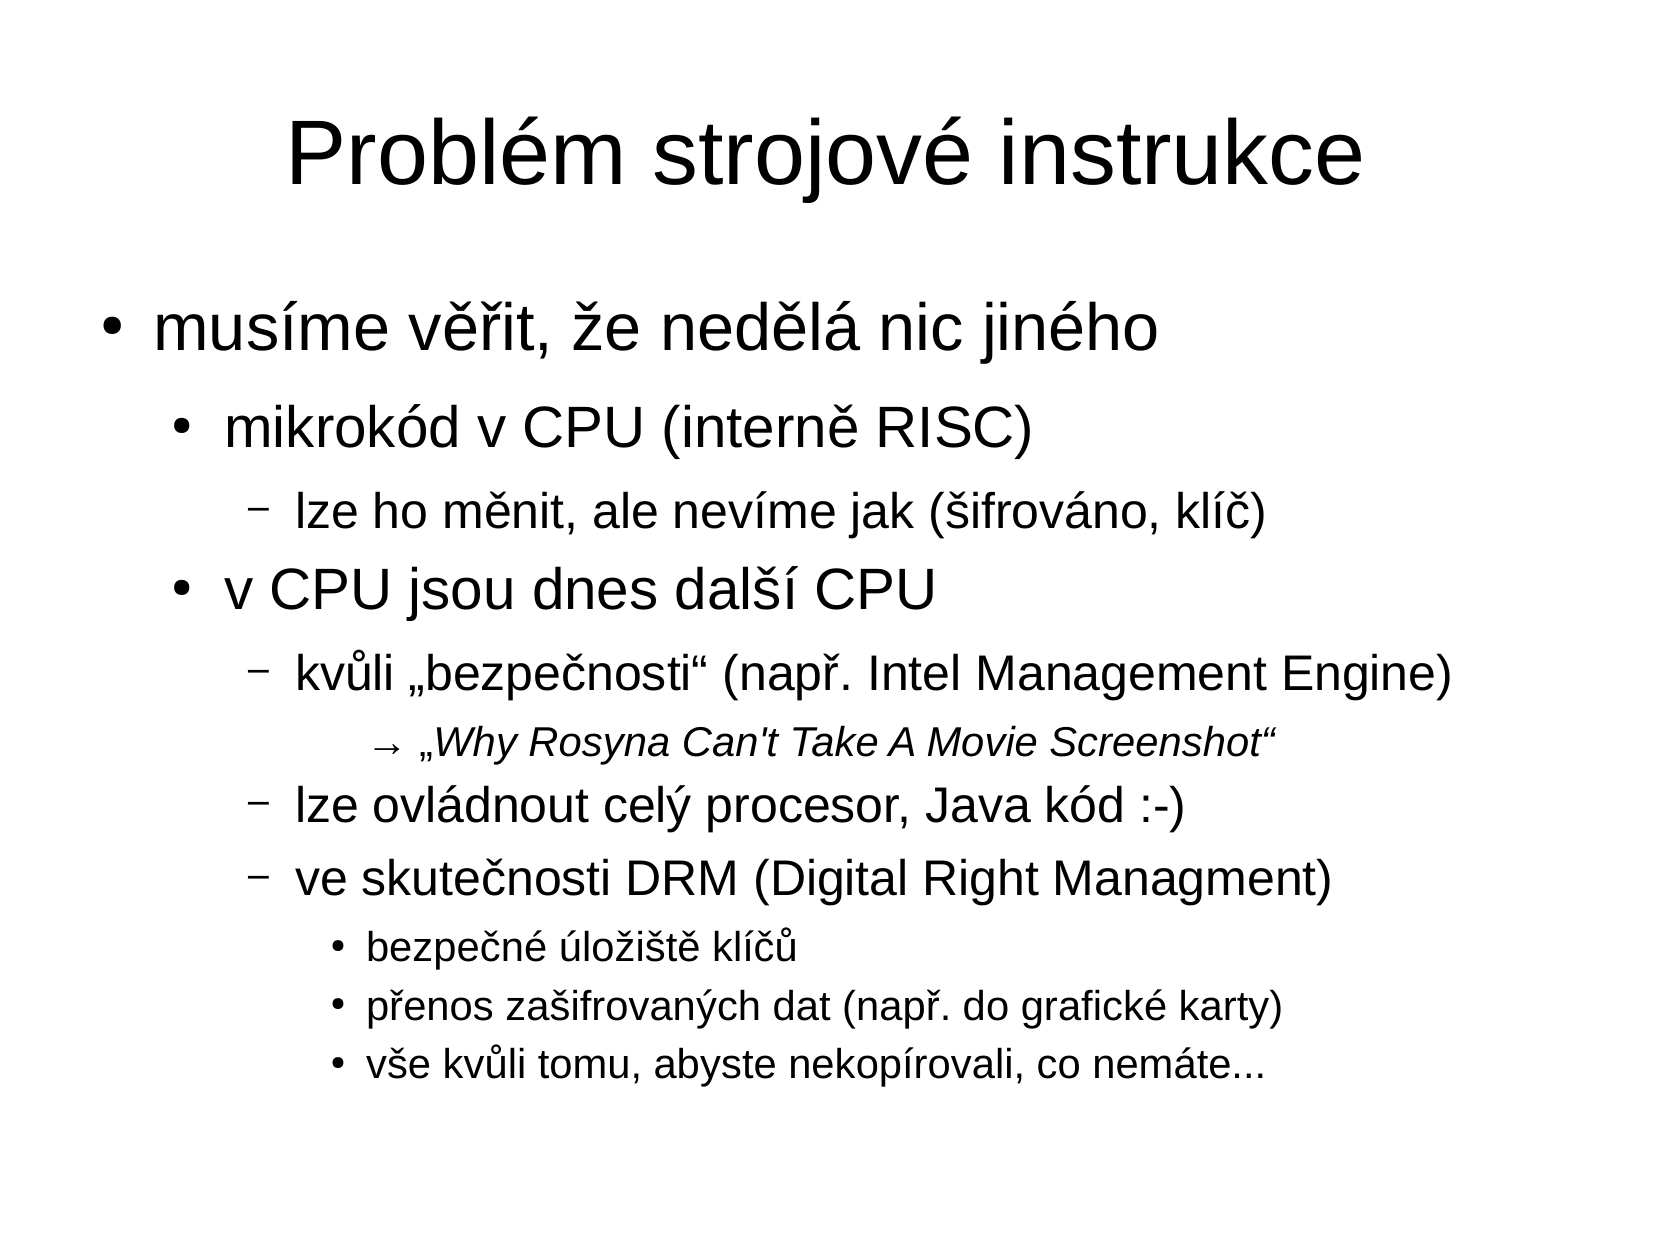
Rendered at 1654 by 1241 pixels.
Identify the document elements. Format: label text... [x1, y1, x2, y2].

list musíme věřit, že nedělá nic jiného mikrokód v CPU (interně RISC) lze ho měnit, ale nevíme jak (šifrováno, klíč) v CPU jsou dnes další CPU kvůli „bezpečnosti“ (např. Intel Management Engine) → „Why Rosyna Can't Take A Movie Screenshot“ lze ovládnout celý procesor, Java kód :-) ve skutečnosti DRM (Digital Right Managment) bezpečné úložiště klíčů přenos zašifrovaných dat (např. do grafické karty) vše kvůli tomu, abyste nekopírovali, co nemáte... [82, 290, 1571, 1088]
title Problém strojové instrukce [82, 49, 1571, 257]
